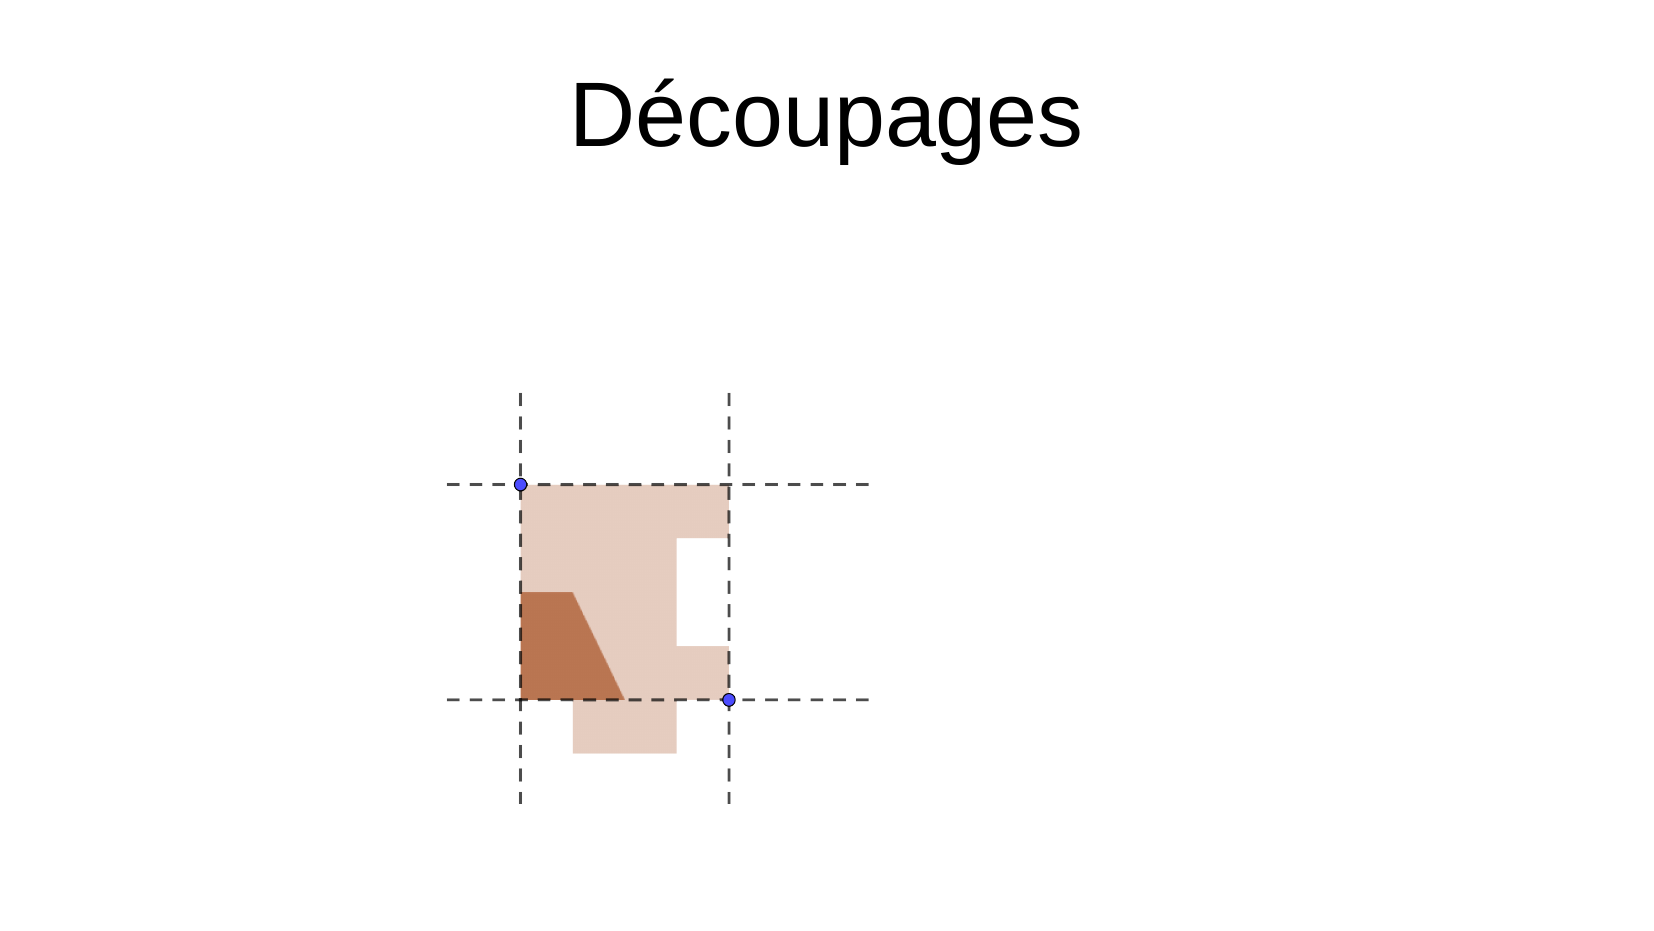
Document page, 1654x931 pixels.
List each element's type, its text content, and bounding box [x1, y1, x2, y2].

picture [440, 389, 878, 804]
title Découpages [82, 37, 1571, 193]
